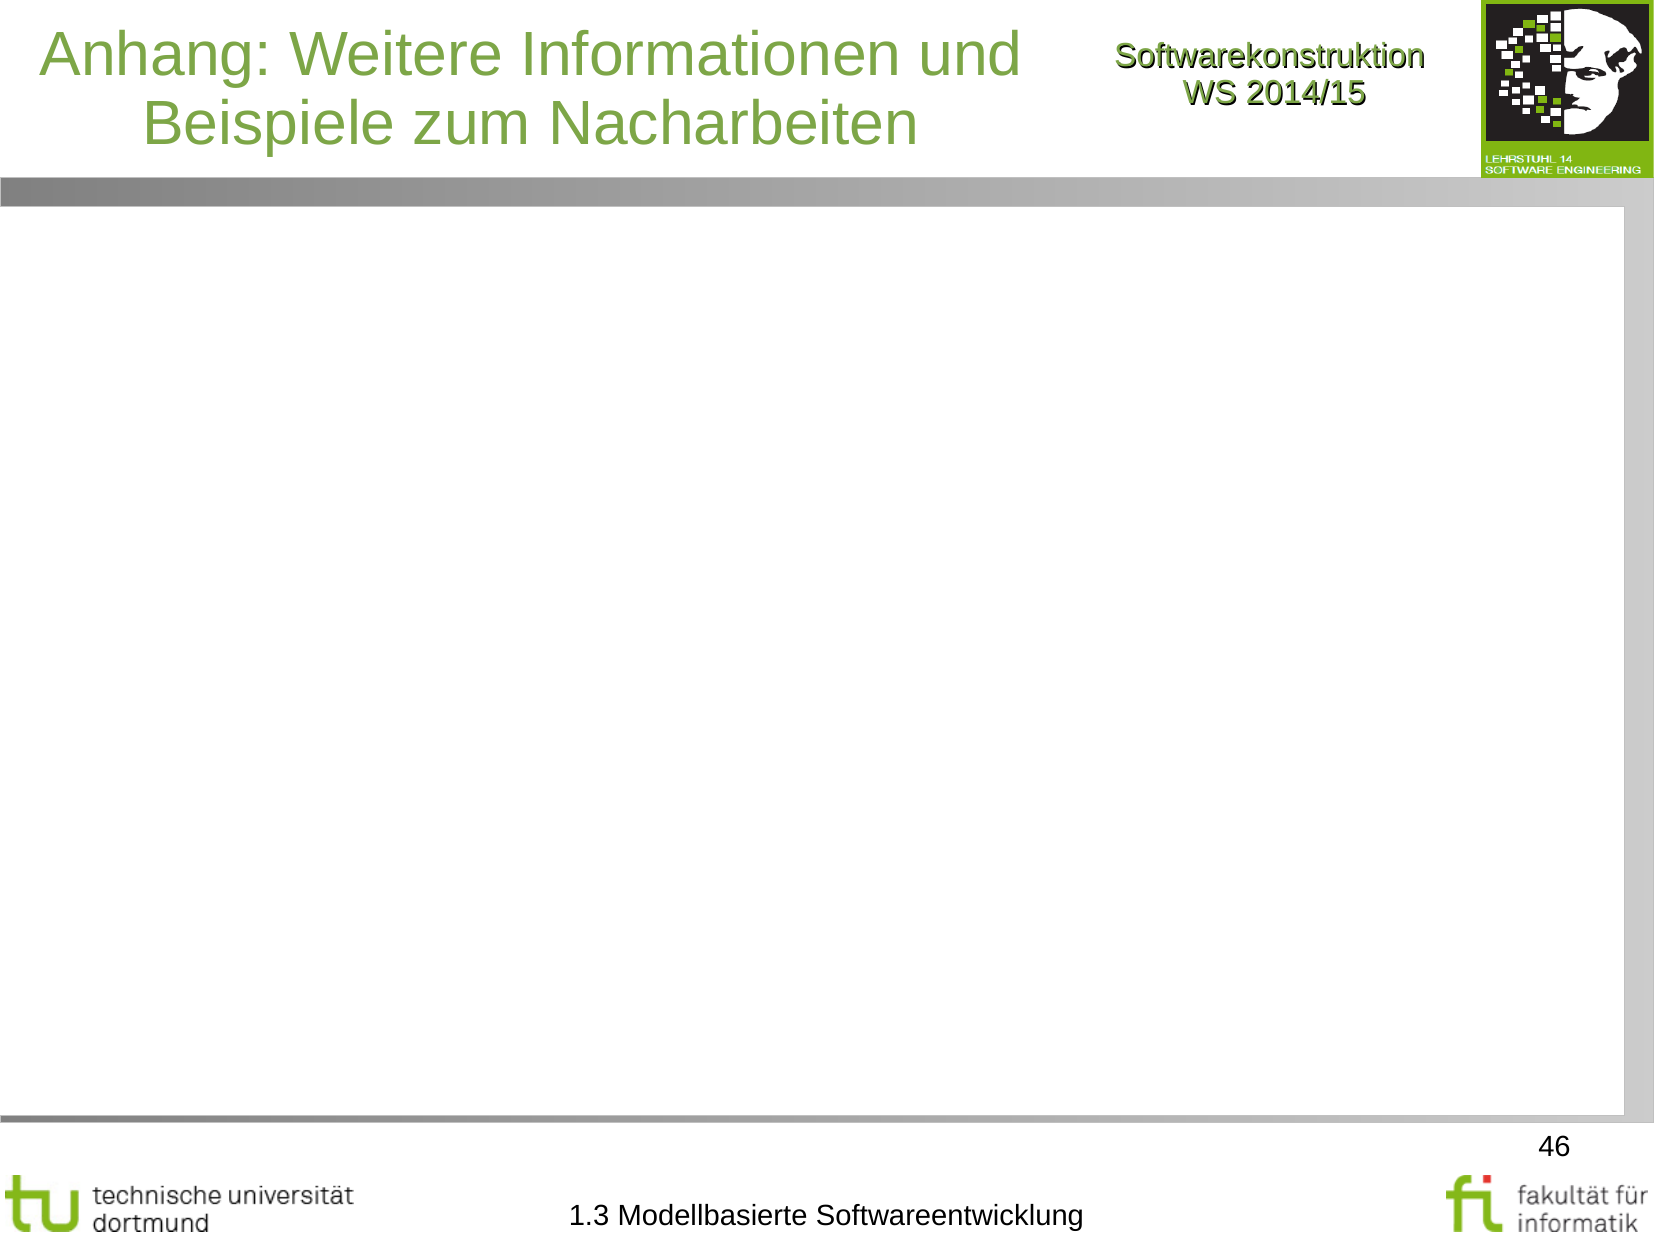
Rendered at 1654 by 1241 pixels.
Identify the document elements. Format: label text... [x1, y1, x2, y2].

picture [5, 1175, 354, 1232]
title Anhang: Weitere Informationen und Beispiele zum Nacharbeiten [0, 0, 1063, 178]
picture [1481, 0, 1654, 178]
picture [1446, 1175, 1648, 1232]
